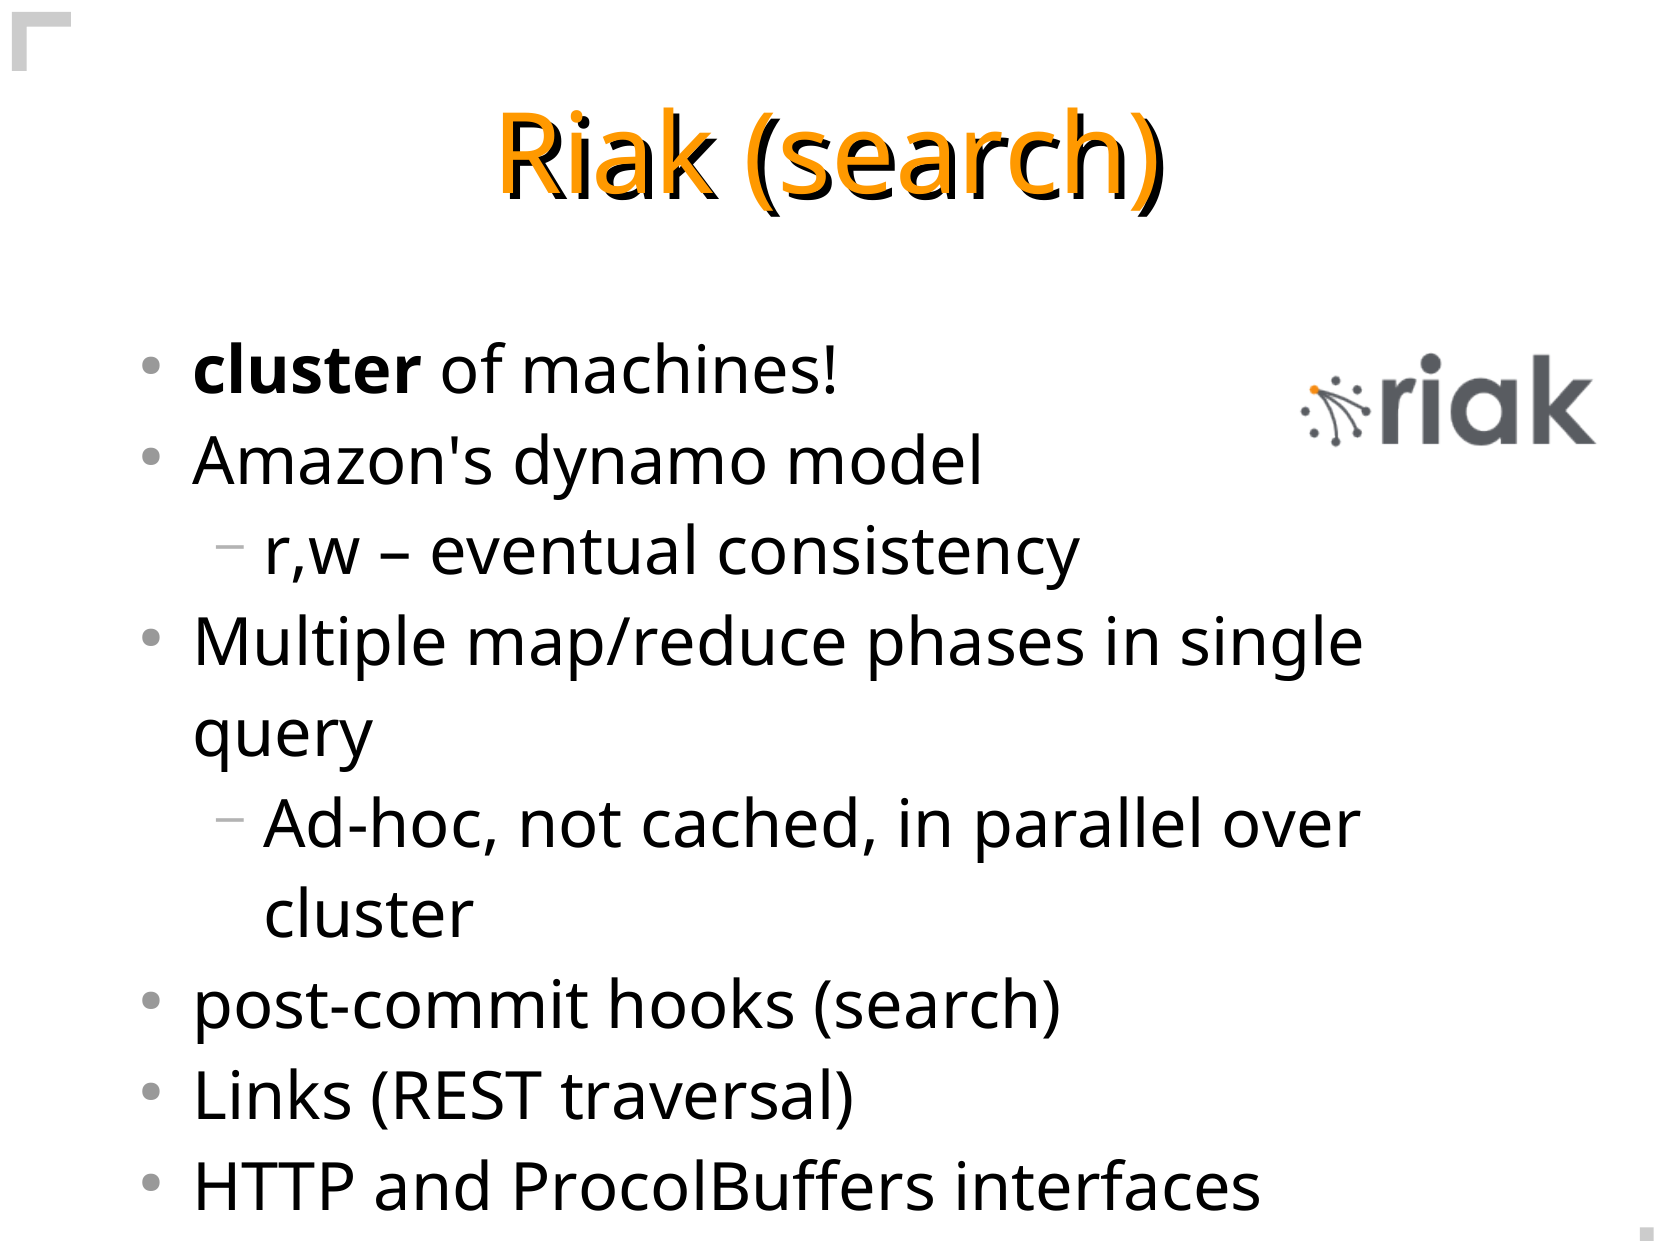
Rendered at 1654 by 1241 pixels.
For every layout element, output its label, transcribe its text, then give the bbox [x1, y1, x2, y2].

list cluster of machines! Amazon's dynamo model r,w – eventual consistency Multiple map/reduce phases in single query Ad-hoc, not cached, in parallel over cluster post-commit hooks (search) Links (REST traversal) HTTP and ProcolBuffers interfaces http://www.basho.com/riaksearch.html [121, 322, 1561, 1132]
picture [1285, 337, 1613, 463]
title Riak (search) [121, 46, 1534, 254]
